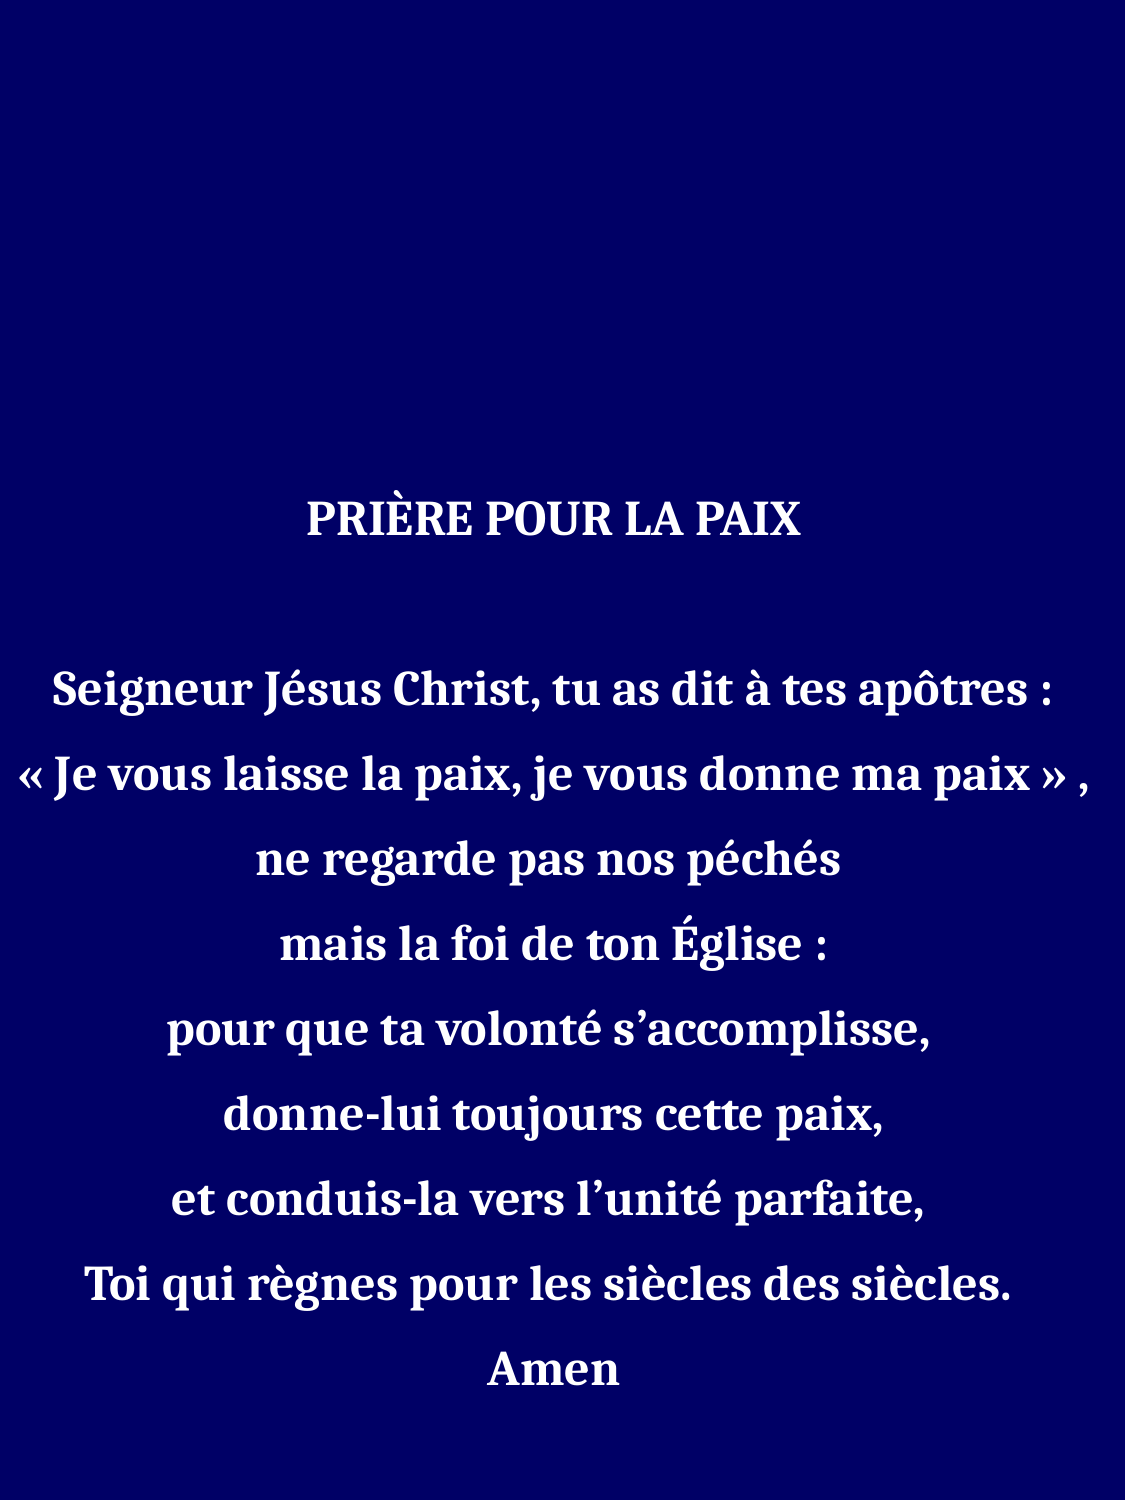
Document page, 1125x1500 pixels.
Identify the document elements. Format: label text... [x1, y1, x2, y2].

text_box PRIÈRE POUR LA PAIX Seigneur Jésus Christ, tu as dit à tes apôtres : « Je vous laisse la paix, je vous donne ma paix » , ne regarde pas nos péchés mais la foi de ton Église : pour que ta volonté s’accomplisse, donne-lui toujours cette paix, et conduis-la vers l’unité parfaite, Toi qui règnes pour les siècles des siècles. Amen [0, 478, 1125, 1403]
